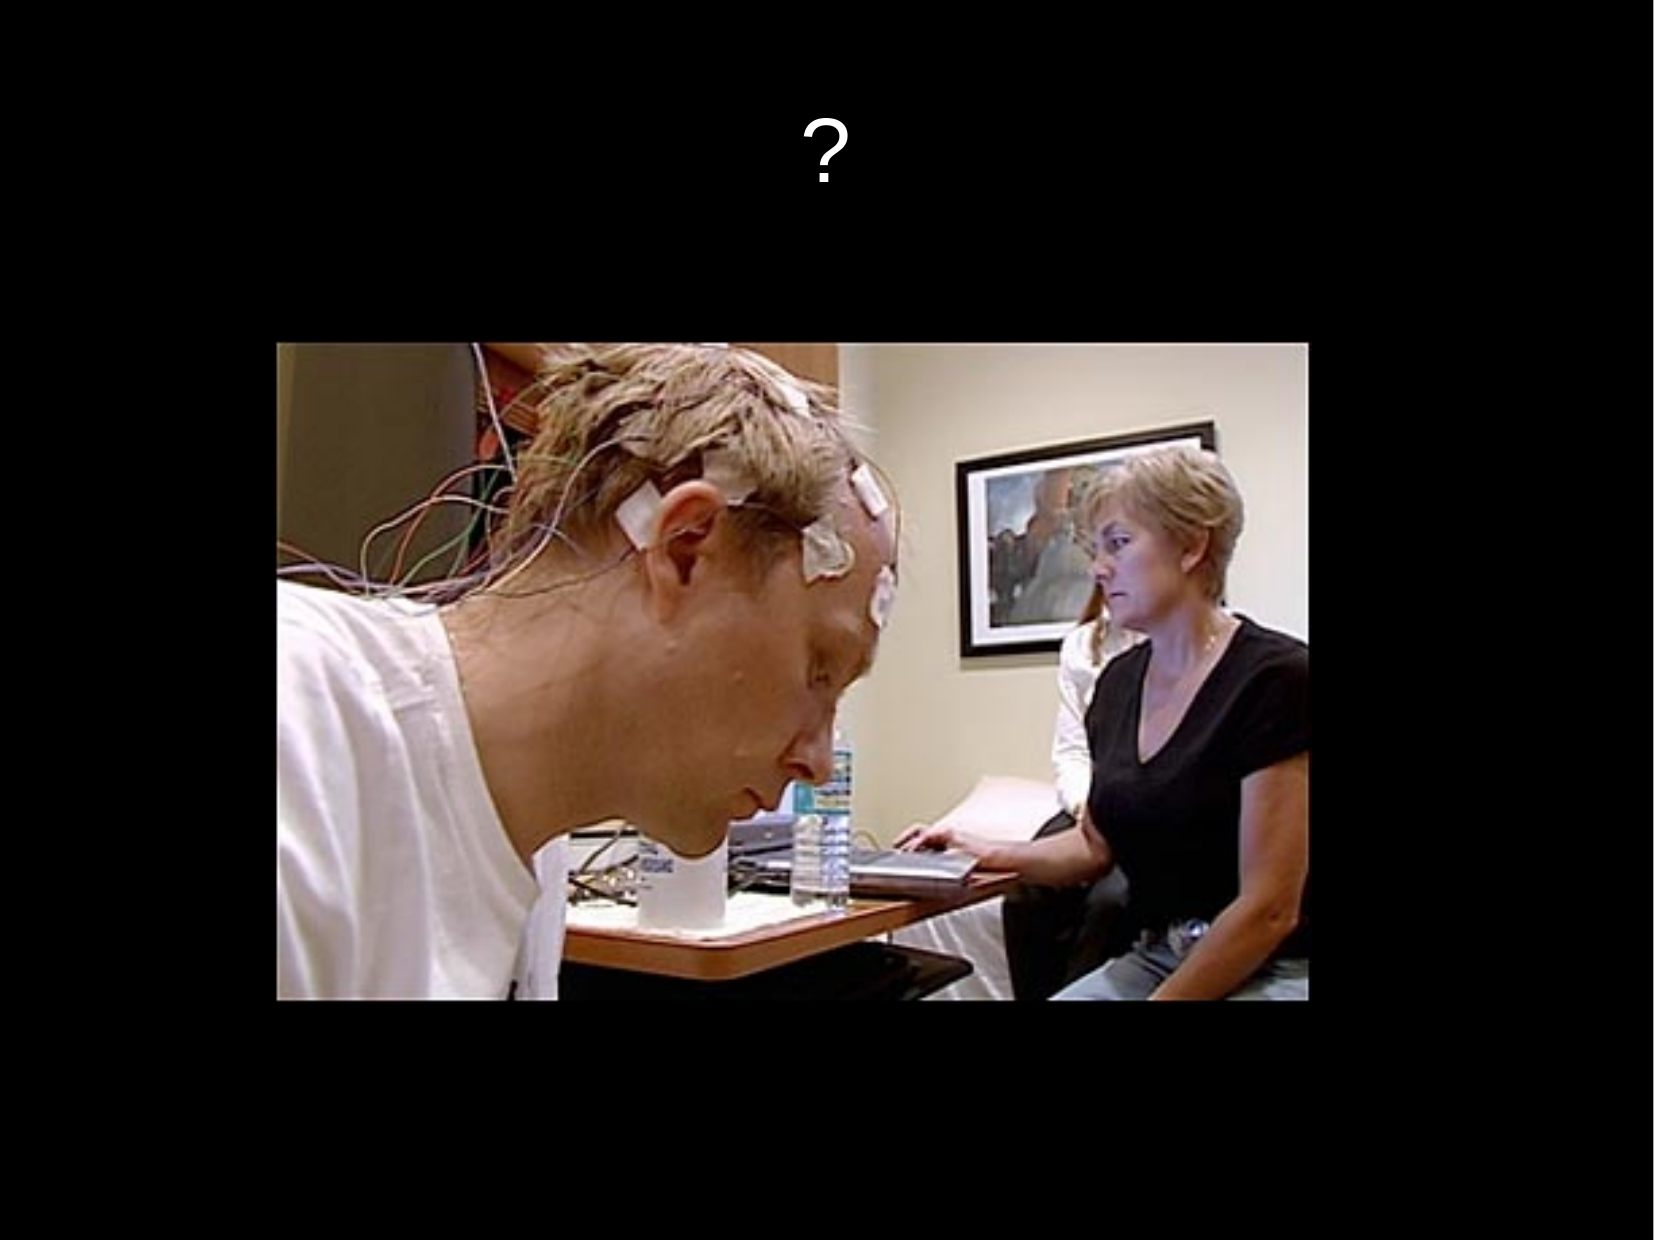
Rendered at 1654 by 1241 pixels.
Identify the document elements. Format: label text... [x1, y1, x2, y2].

picture [275, 341, 1312, 1004]
title ? [82, 49, 1569, 255]
